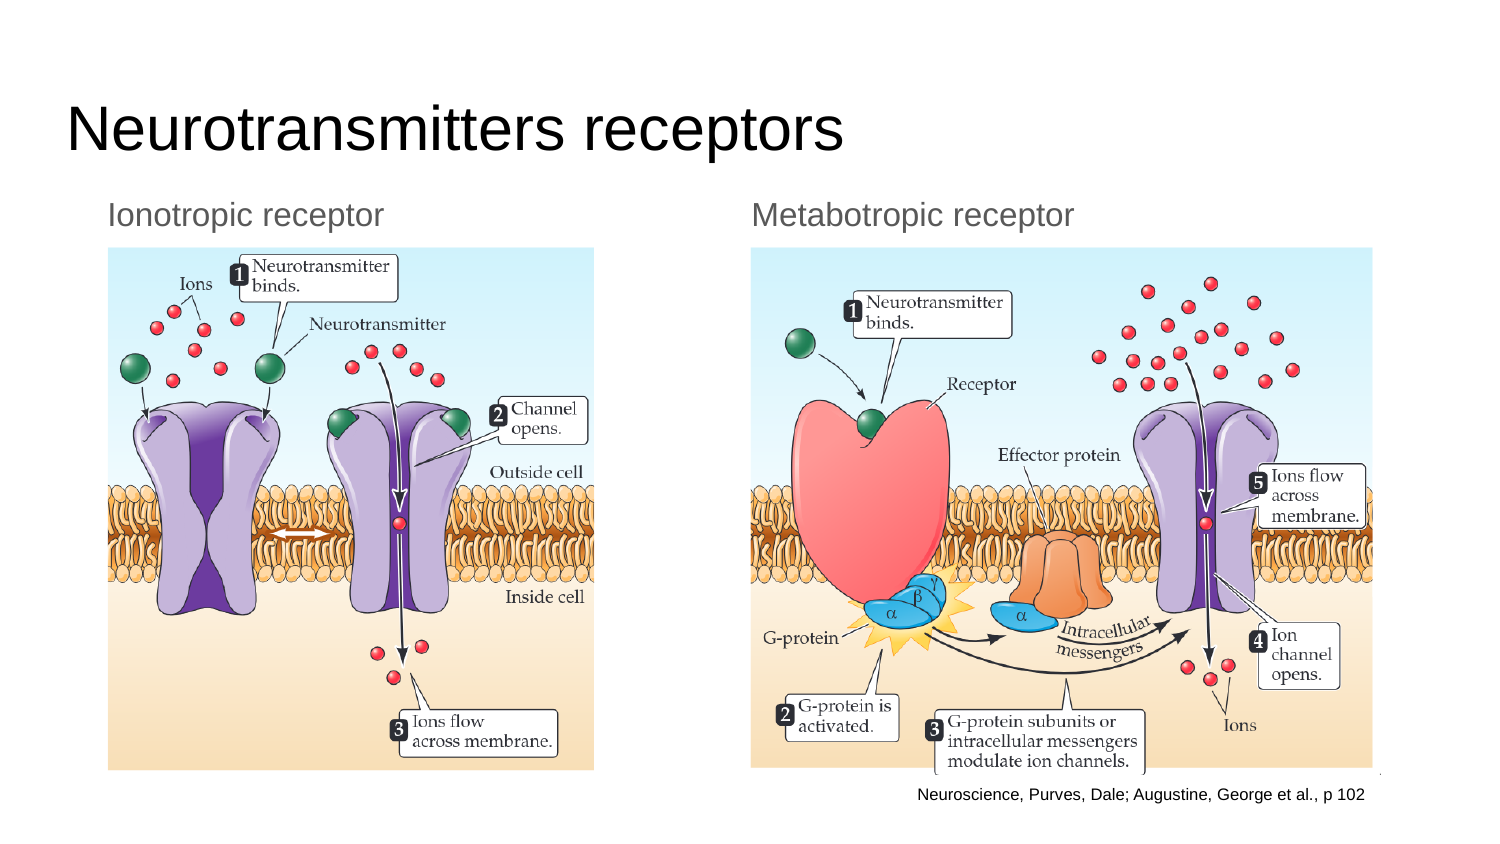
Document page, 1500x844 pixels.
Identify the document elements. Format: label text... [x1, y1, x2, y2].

picture [107, 247, 596, 769]
text_box Ionotropic receptor [92, 178, 580, 248]
text_box Metabotropic receptor [736, 178, 1224, 248]
title Neurotransmitters receptors [51, 72, 1449, 167]
picture [750, 247, 1381, 775]
text_box Neuroscience, Purves, Dale; Augustine, George et al., p 102 [58, 769, 1381, 804]
